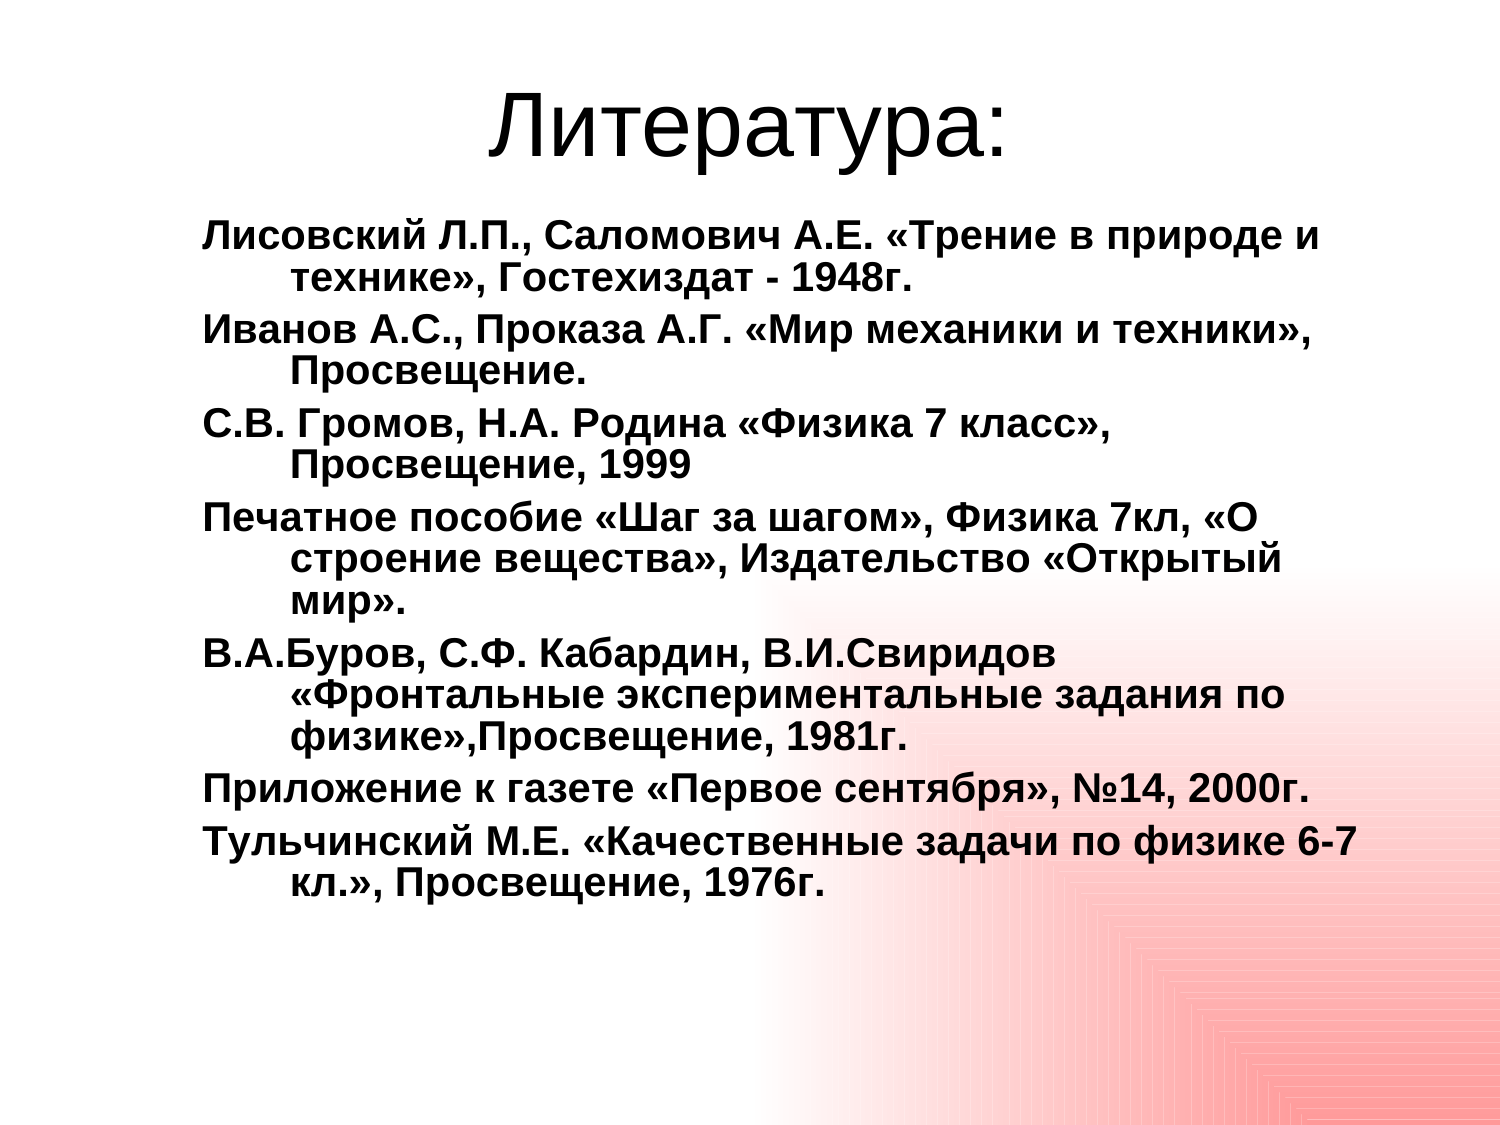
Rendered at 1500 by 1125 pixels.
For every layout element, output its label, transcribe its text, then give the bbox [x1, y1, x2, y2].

title Литература: [112, 30, 1388, 208]
list Лисовский Л.П., Саломович А.Е. «Трение в природе и технике», Гостехиздат - 1948г. Иванов А.С., Проказа А.Г. «Мир механики и техники», Просвещение. С.В. Громов, Н.А. Родина «Физика 7 класс», Просвещение, 1999 Печатное пособие «Шаг за шагом», Физика 7кл, «О строение вещества», Издательство «Открытый мир». В.А.Буров, С.Ф. Кабардин, В.И.Свиридов «Фронтальные экспериментальные задания по физике»,Просвещение, 1981г. Приложение к газете «Первое сентября», №14, 2000г. Тульчинский М.Е. «Качественные задачи по физике 6-7 кл.», Просвещение, 1976г. [112, 208, 1388, 1047]
